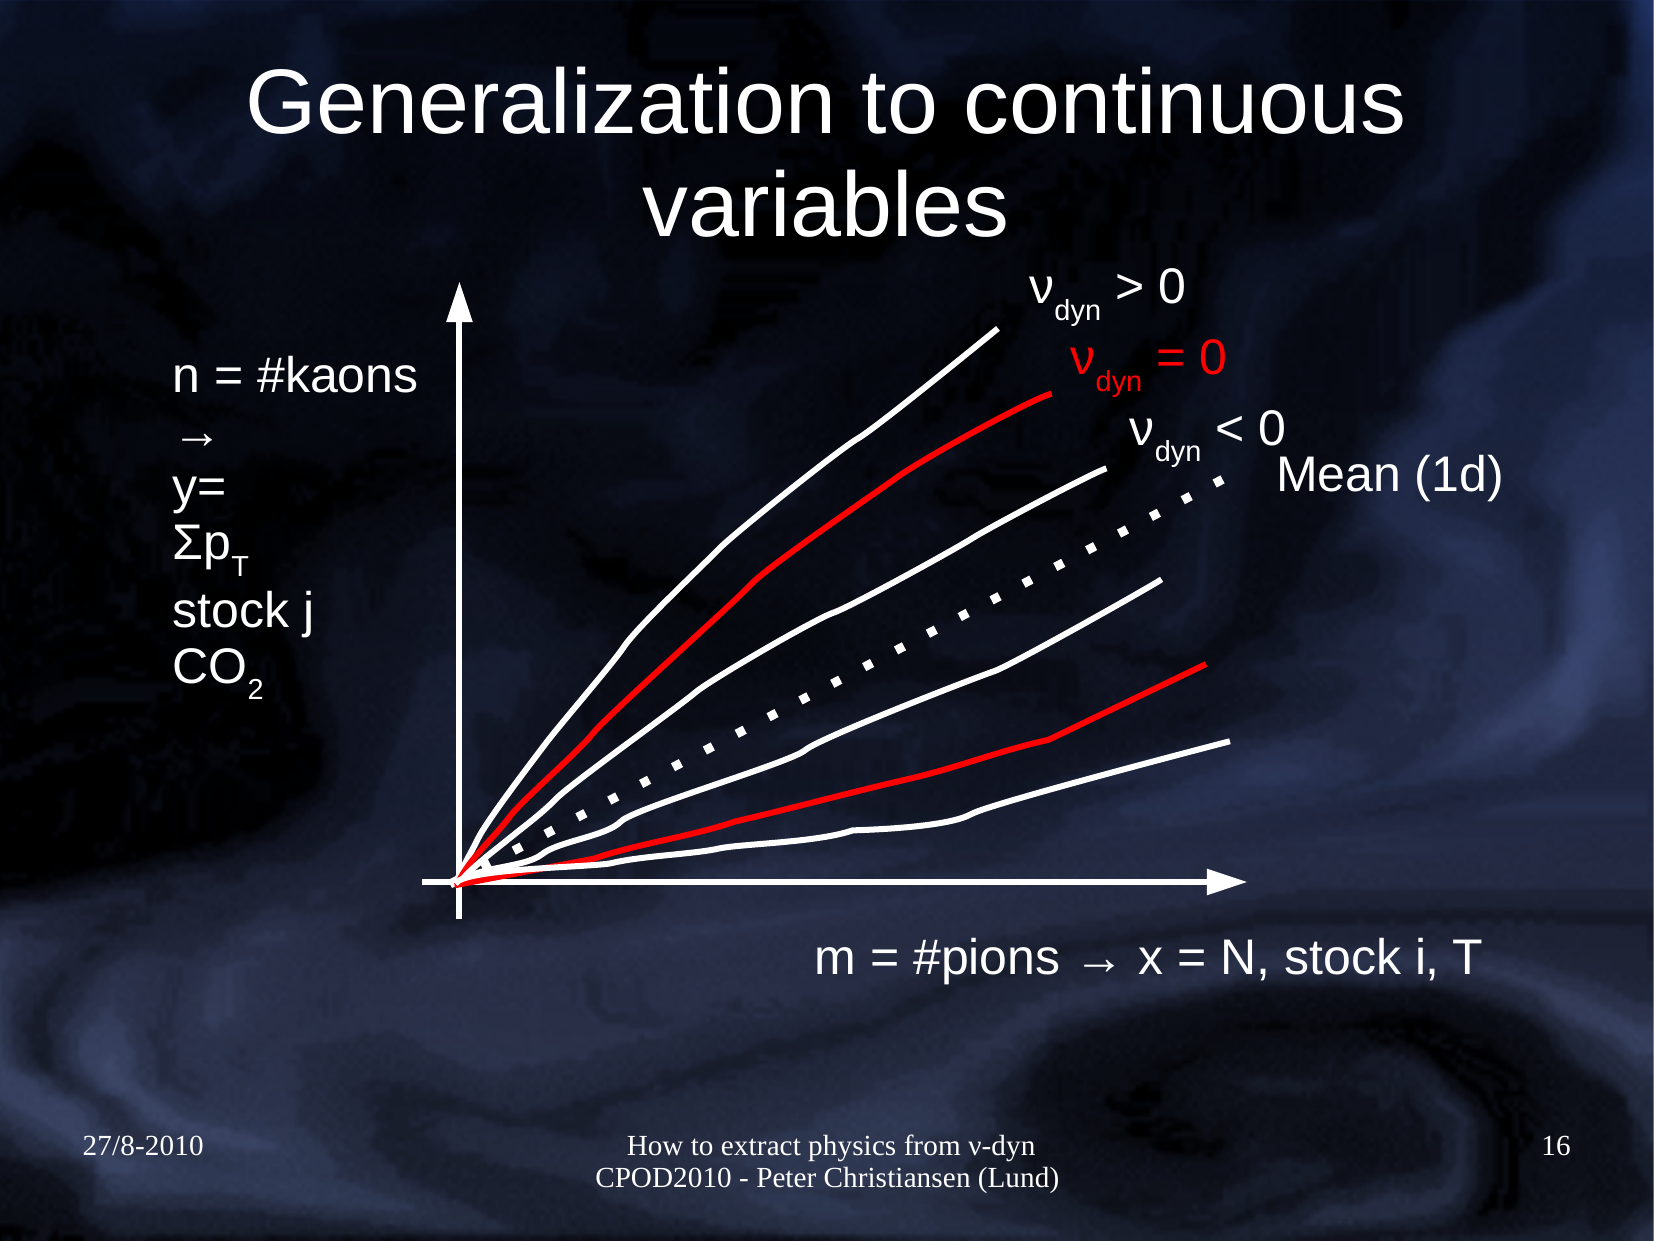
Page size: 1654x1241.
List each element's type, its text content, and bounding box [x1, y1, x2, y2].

text_box νdyn < 0 [1115, 392, 1301, 476]
title Generalization to continuous variables [82, 49, 1571, 257]
picture [0, 0, 1654, 1241]
text_box n = #kaons → y= ΣpT stock j CO2 [157, 339, 434, 714]
text_box νdyn > 0 [1014, 250, 1201, 334]
text_box νdyn = 0 [1055, 321, 1242, 405]
text_box m = #pions → x = N, stock i, T [799, 921, 1500, 993]
text_box Mean (1d) [1261, 438, 1534, 510]
